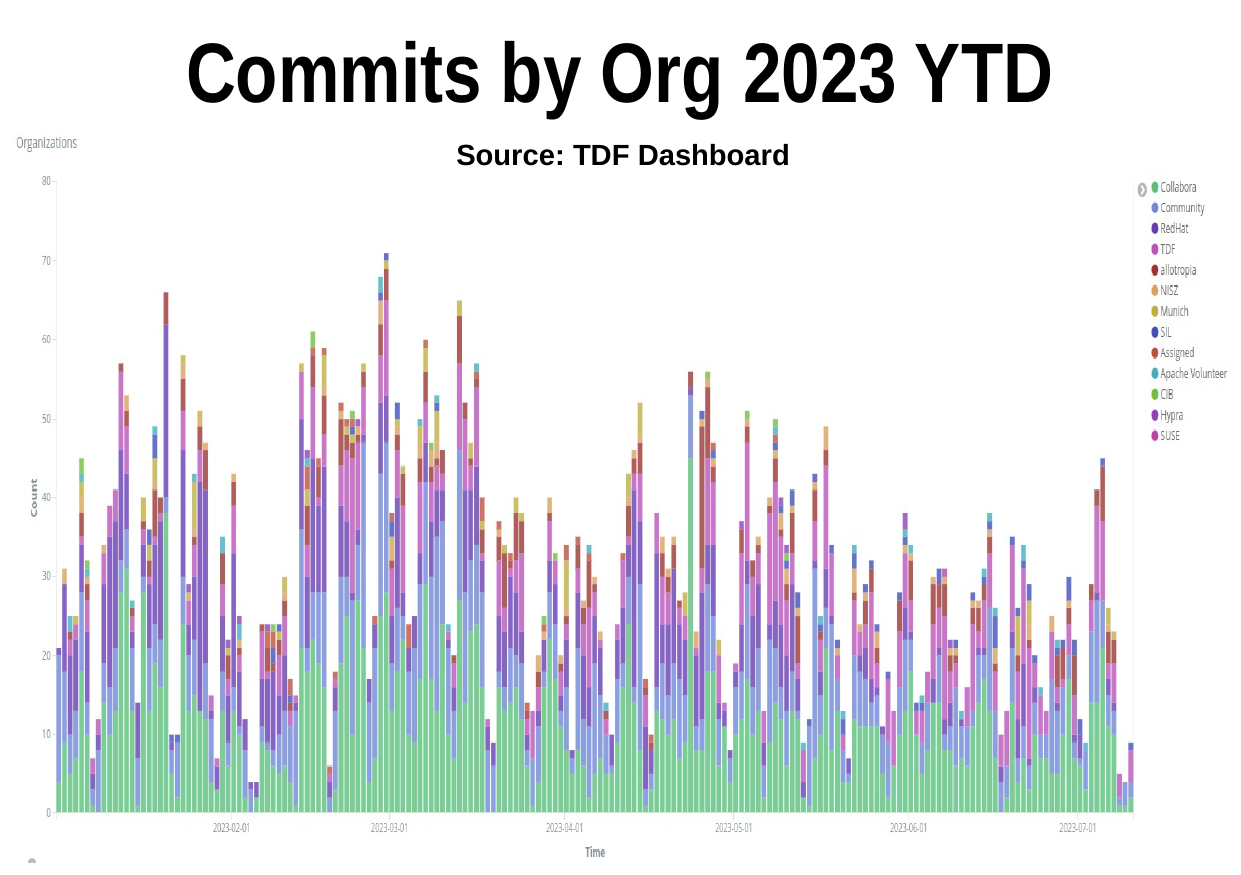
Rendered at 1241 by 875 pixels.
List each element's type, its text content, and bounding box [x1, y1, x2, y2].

picture [13, 131, 1230, 863]
title Commits by Org 2023 YTD [11, 11, 1229, 132]
text_box Source: TDF Dashboard [441, 131, 806, 185]
